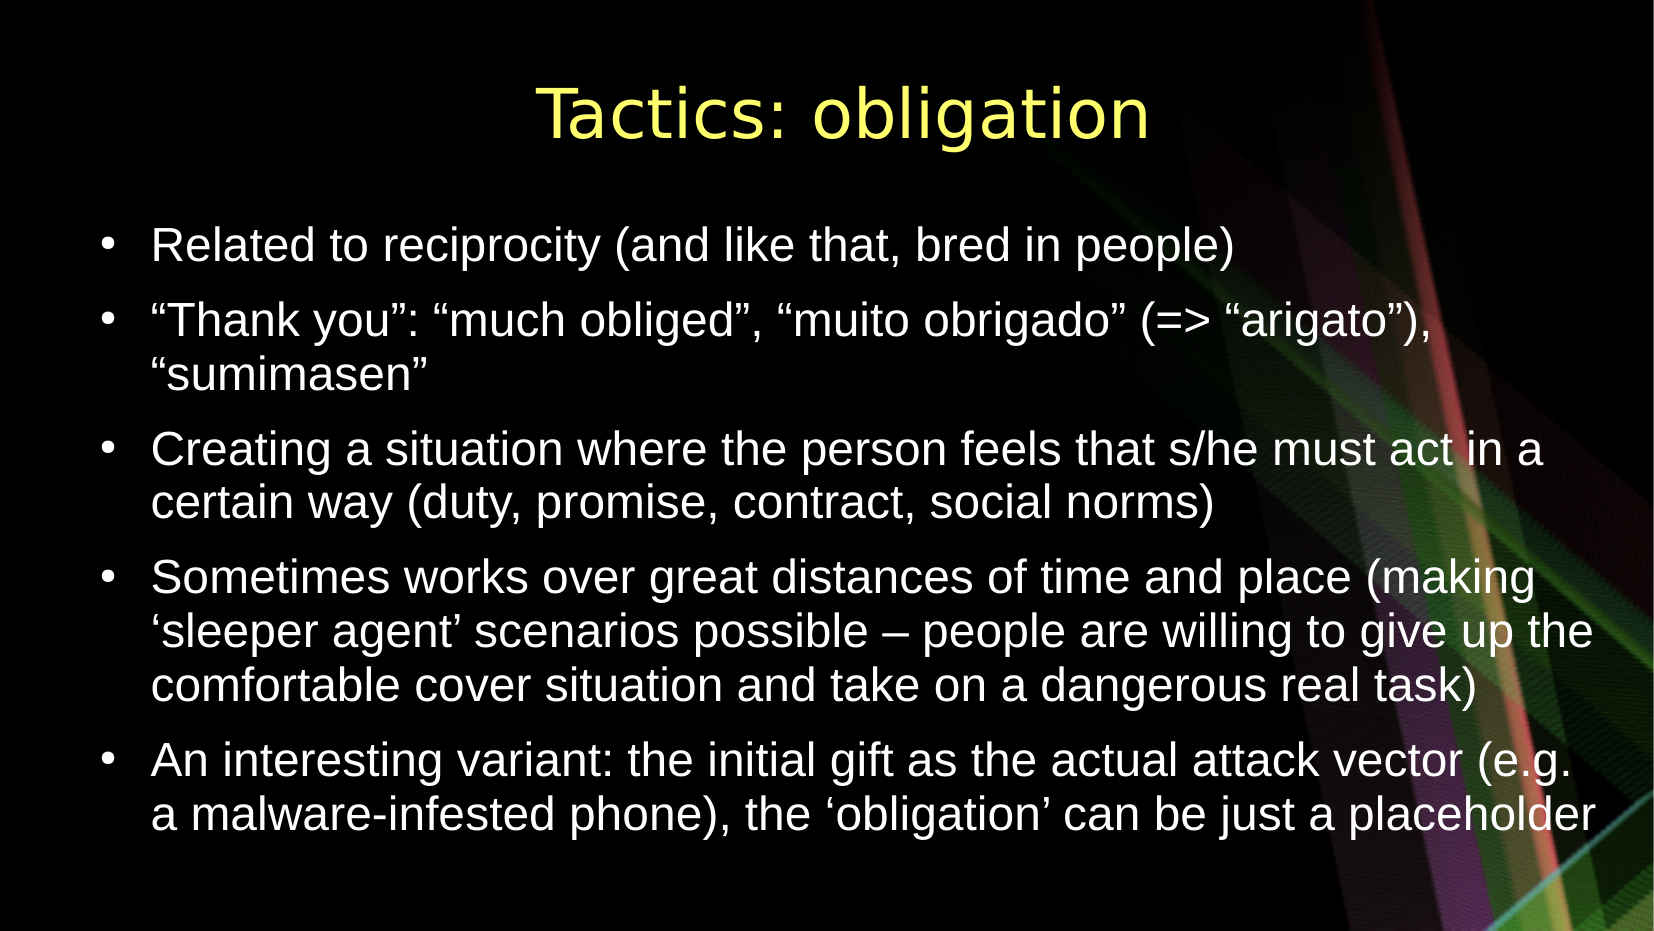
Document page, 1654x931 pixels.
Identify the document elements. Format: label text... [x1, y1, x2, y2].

title Tactics: obligation [82, 37, 1607, 193]
picture [0, 0, 1654, 931]
list Related to reciprocity (and like that, bred in people) “Thank you”: “much obliged”, “muito obrigado” (=> “arigato”), “sumimasen” Creating a situation where the person feels that s/he must act in a certain way (duty, promise, contract, social norms) Sometimes works over great distances of time and place (making ‘sleeper agent’ scenarios possible – people are willing to give up the comfortable cover situation and take on a dangerous real task) An interesting variant: the initial gift as the actual attack vector (e.g. a malware-infested phone), the ‘obligation’ can be just a placeholder [82, 217, 1607, 898]
